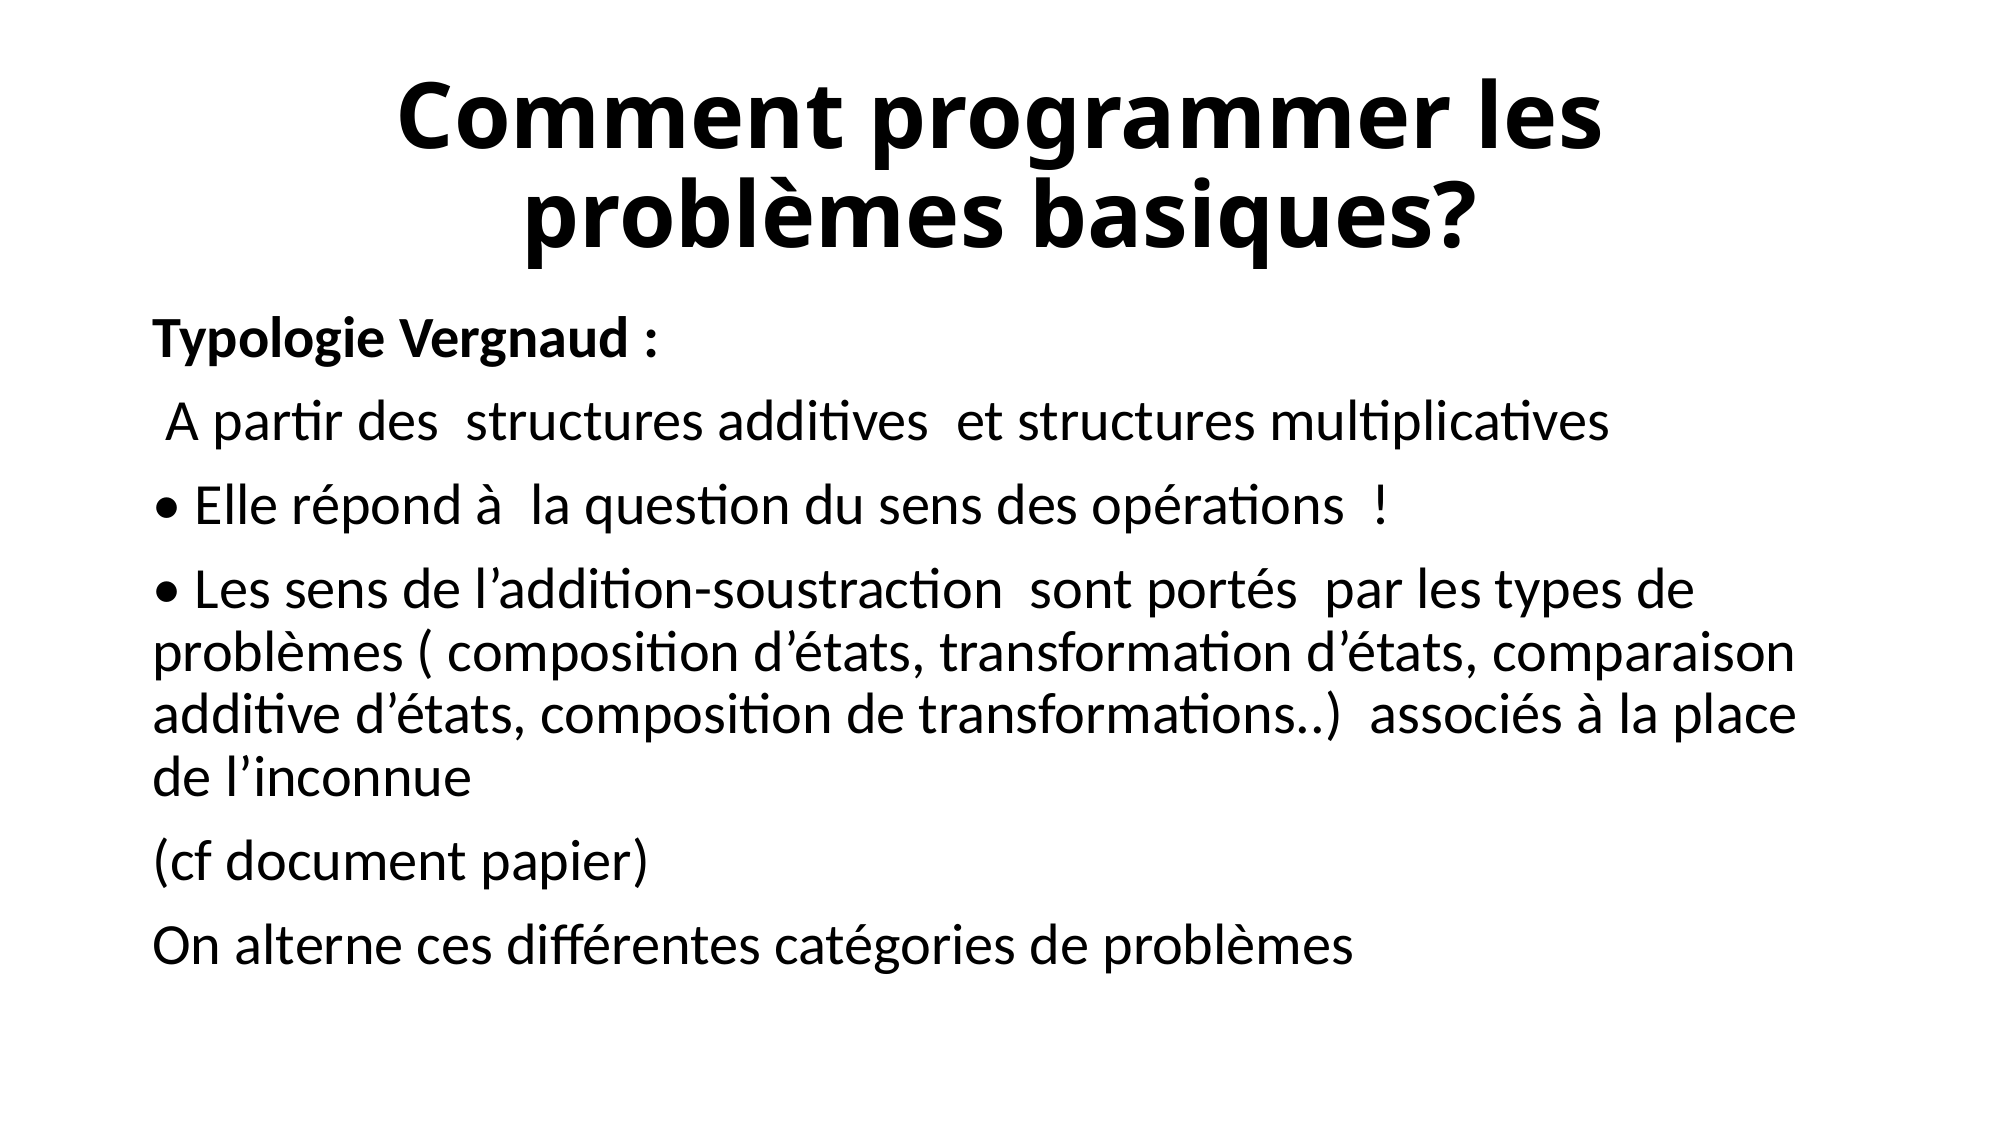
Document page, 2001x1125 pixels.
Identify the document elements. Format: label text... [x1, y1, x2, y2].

title Comment programmer les problèmes basiques? [137, 59, 1863, 278]
list Typologie Vergnaud : A partir des structures additives et structures multiplicatives • Elle répond à la question du sens des opérations ! • Les sens de l’addition-soustraction sont portés par les types de problèmes ( composition d’états, transformation d’états, comparaison additive d’états, composition de transformations..) associés à la place de l’inconnue (cf document papier) On alterne ces différentes catégories de problèmes [137, 299, 1863, 1014]
